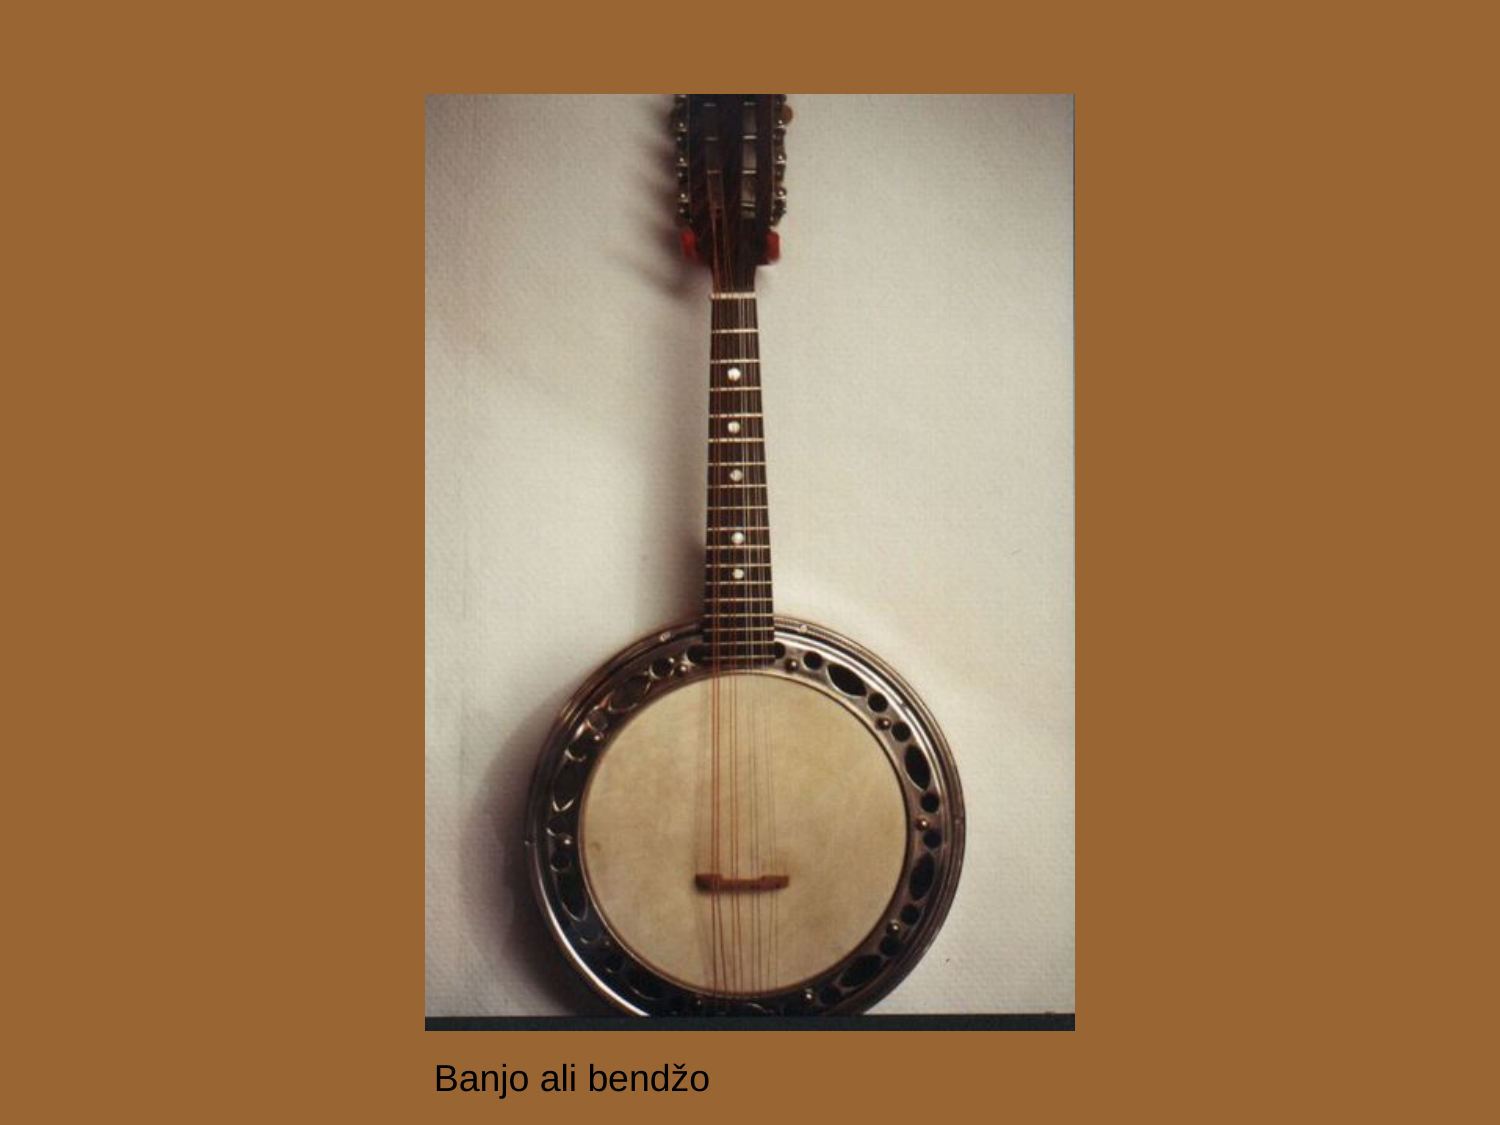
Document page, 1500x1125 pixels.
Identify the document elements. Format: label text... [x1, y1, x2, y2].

picture [425, 94, 1075, 1031]
text_box Banjo ali bendžo [419, 1046, 1211, 1107]
